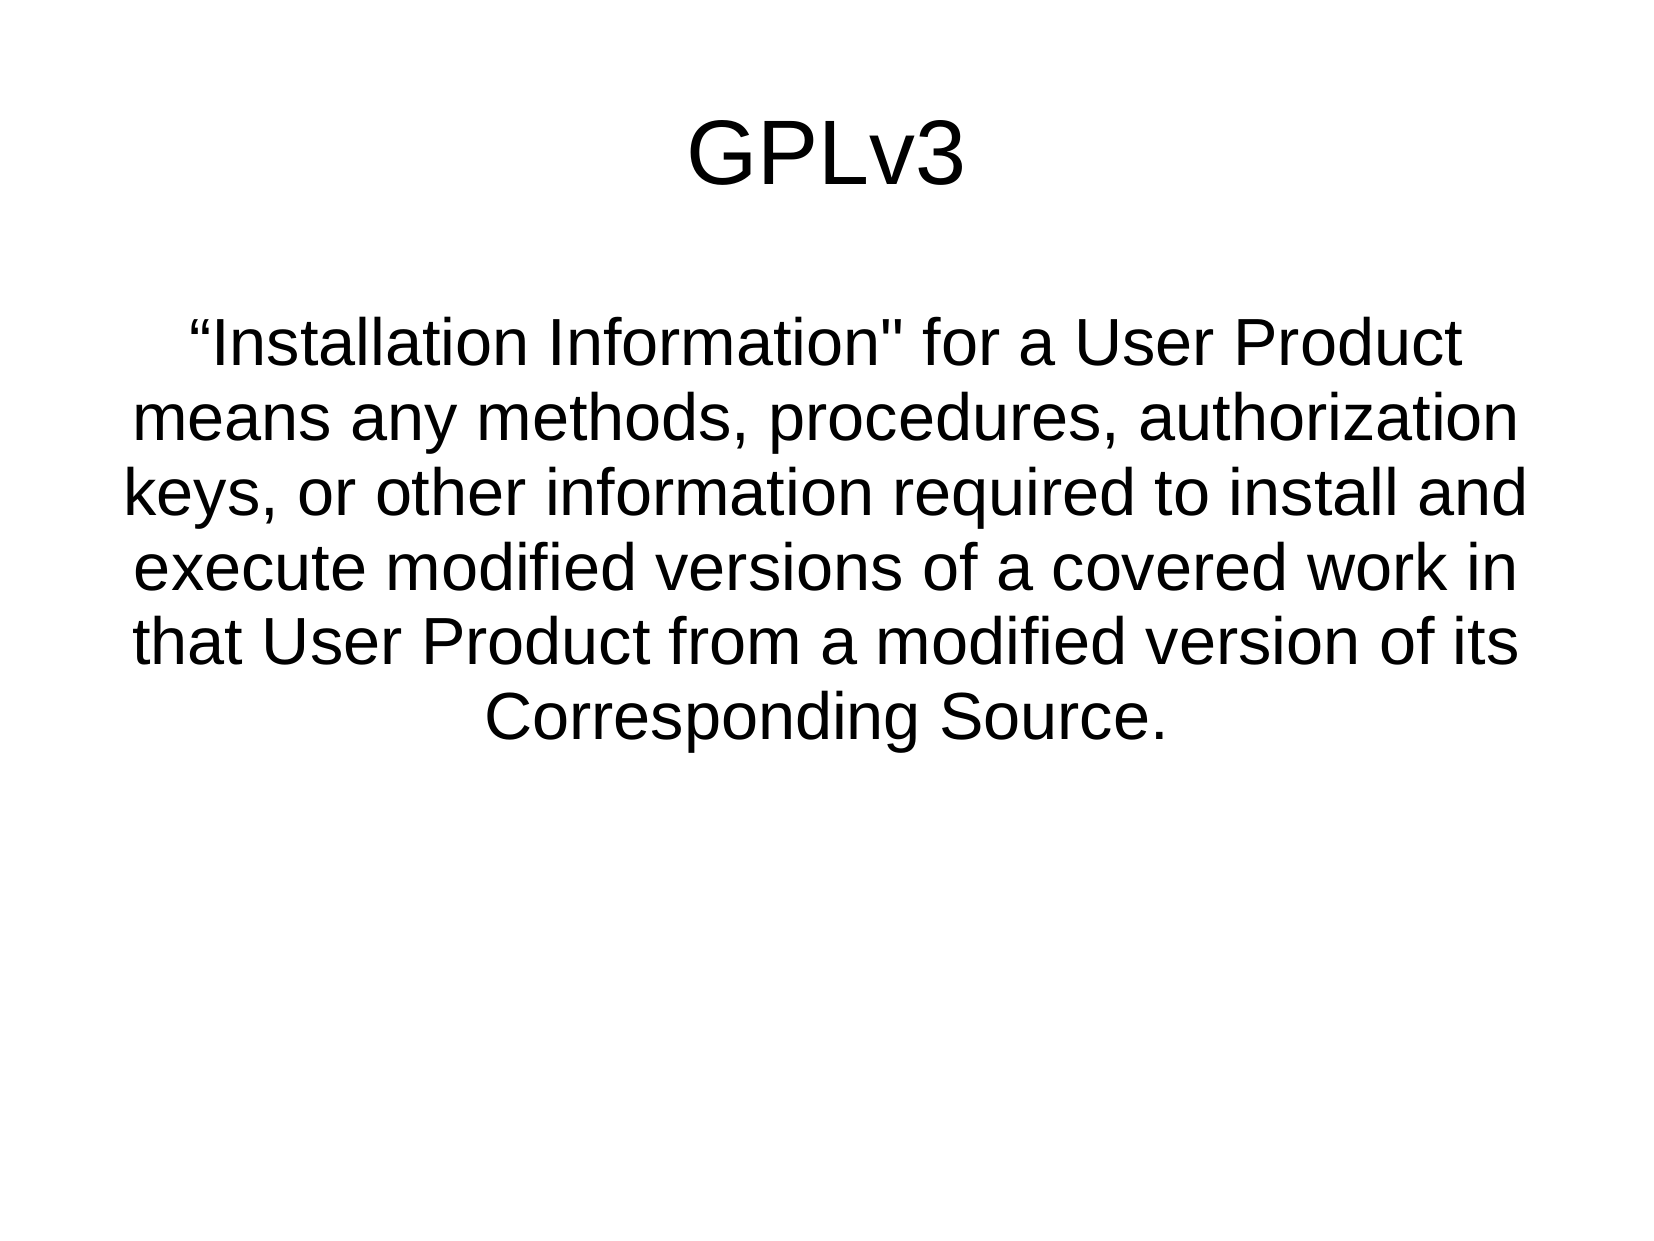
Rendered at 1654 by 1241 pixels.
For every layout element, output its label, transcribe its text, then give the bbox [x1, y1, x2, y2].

subtitle “Installation Information" for a User Product means any methods, procedures, authorization keys, or other information required to install and execute modified versions of a covered work in that User Product from a modified version of its Corresponding Source. [82, 49, 1571, 1010]
